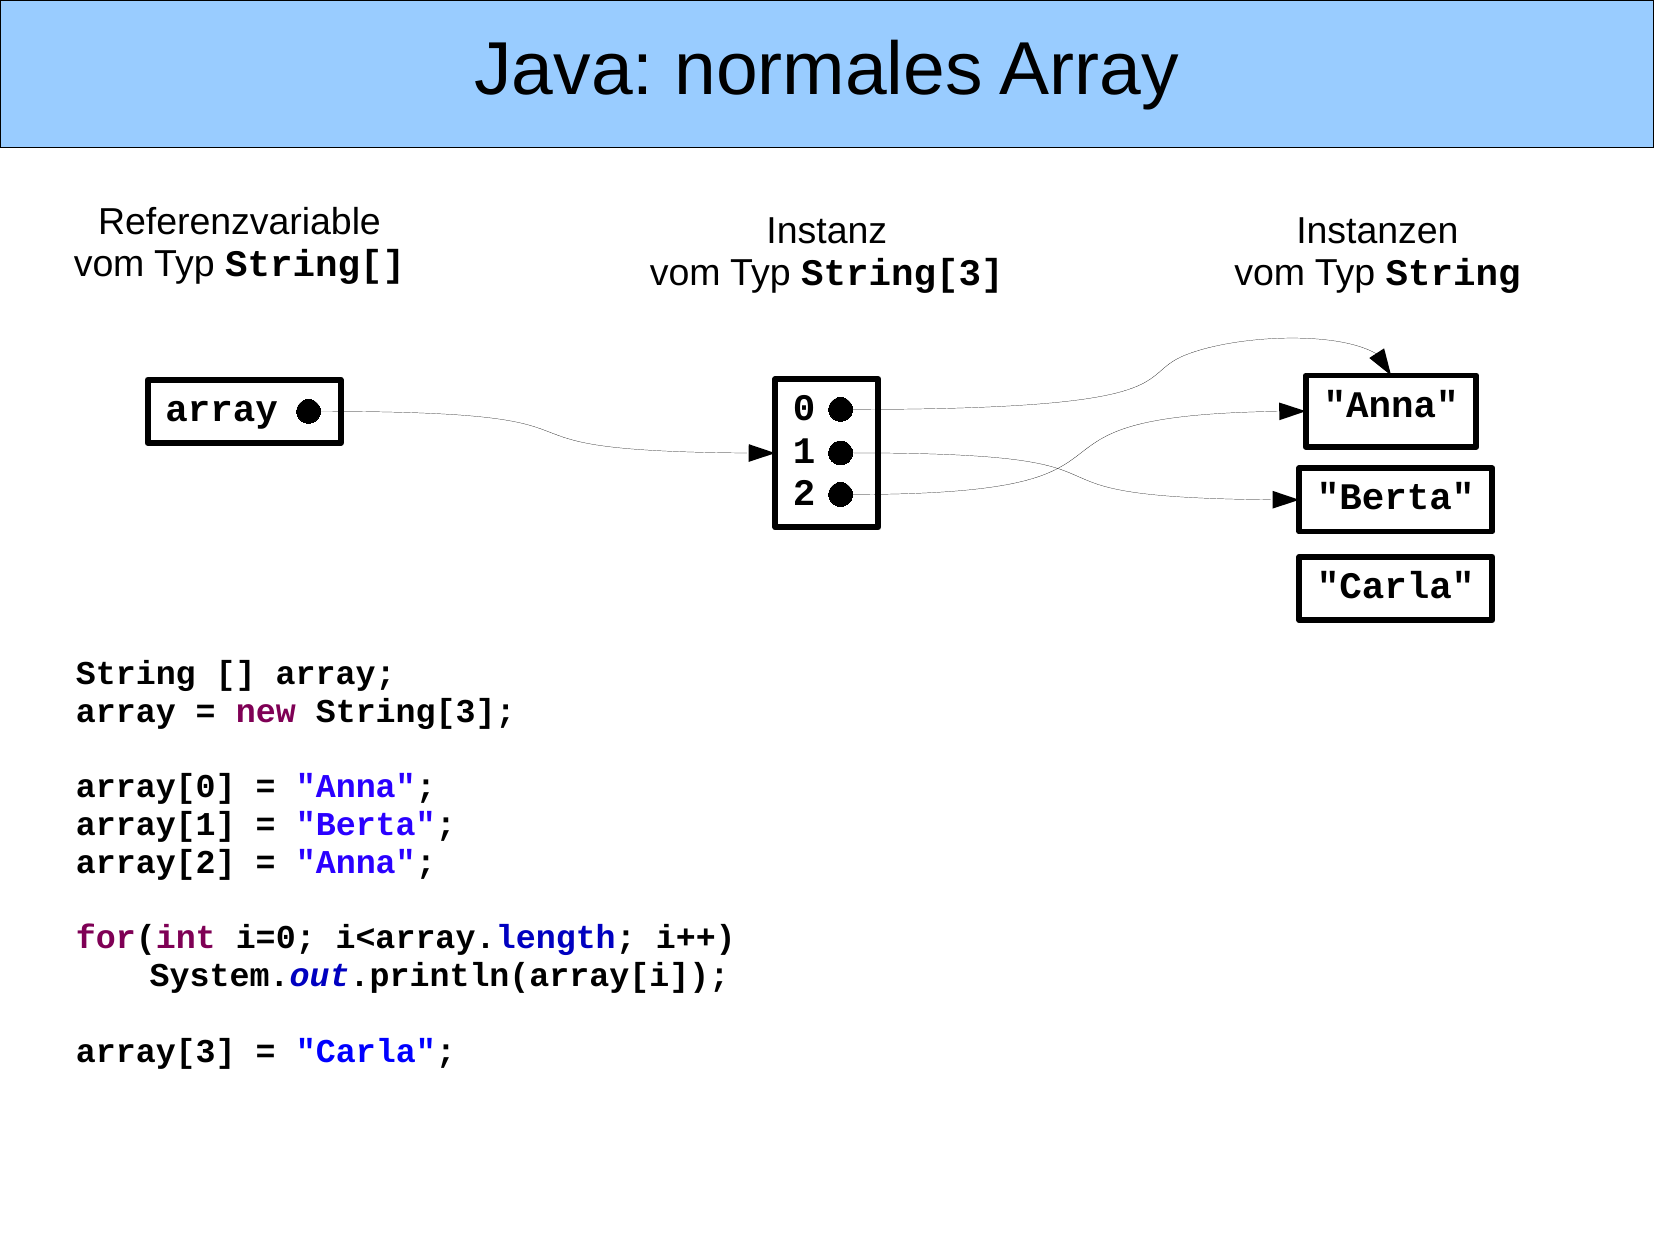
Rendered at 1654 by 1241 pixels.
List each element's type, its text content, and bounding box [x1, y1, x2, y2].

text_box [296, 399, 321, 424]
text_box Java: normales Array [459, 19, 1194, 119]
text_box [828, 397, 853, 422]
text_box array [147, 379, 341, 443]
text_box "Berta" [1299, 468, 1493, 532]
text_box 0 1 2 [775, 379, 879, 528]
text_box [828, 482, 853, 507]
text_box Referenzvariable vom Typ String[] [59, 193, 420, 296]
text_box "Anna" [1305, 375, 1477, 447]
text_box "Carla" [1299, 556, 1493, 621]
text_box String [] array; array = new String[3]; array[0] = "Anna"; array[1] = "Berta"; array[2] = "Anna"; for(int i=0; i<array.length; i++) System.out.println(array[i]); array[3] = "Carla"; [61, 649, 751, 1078]
text_box [0, 0, 1654, 148]
text_box Instanz vom Typ String[3] [635, 202, 1019, 305]
text_box Instanzen vom Typ String [1219, 202, 1536, 305]
text_box [828, 441, 853, 465]
